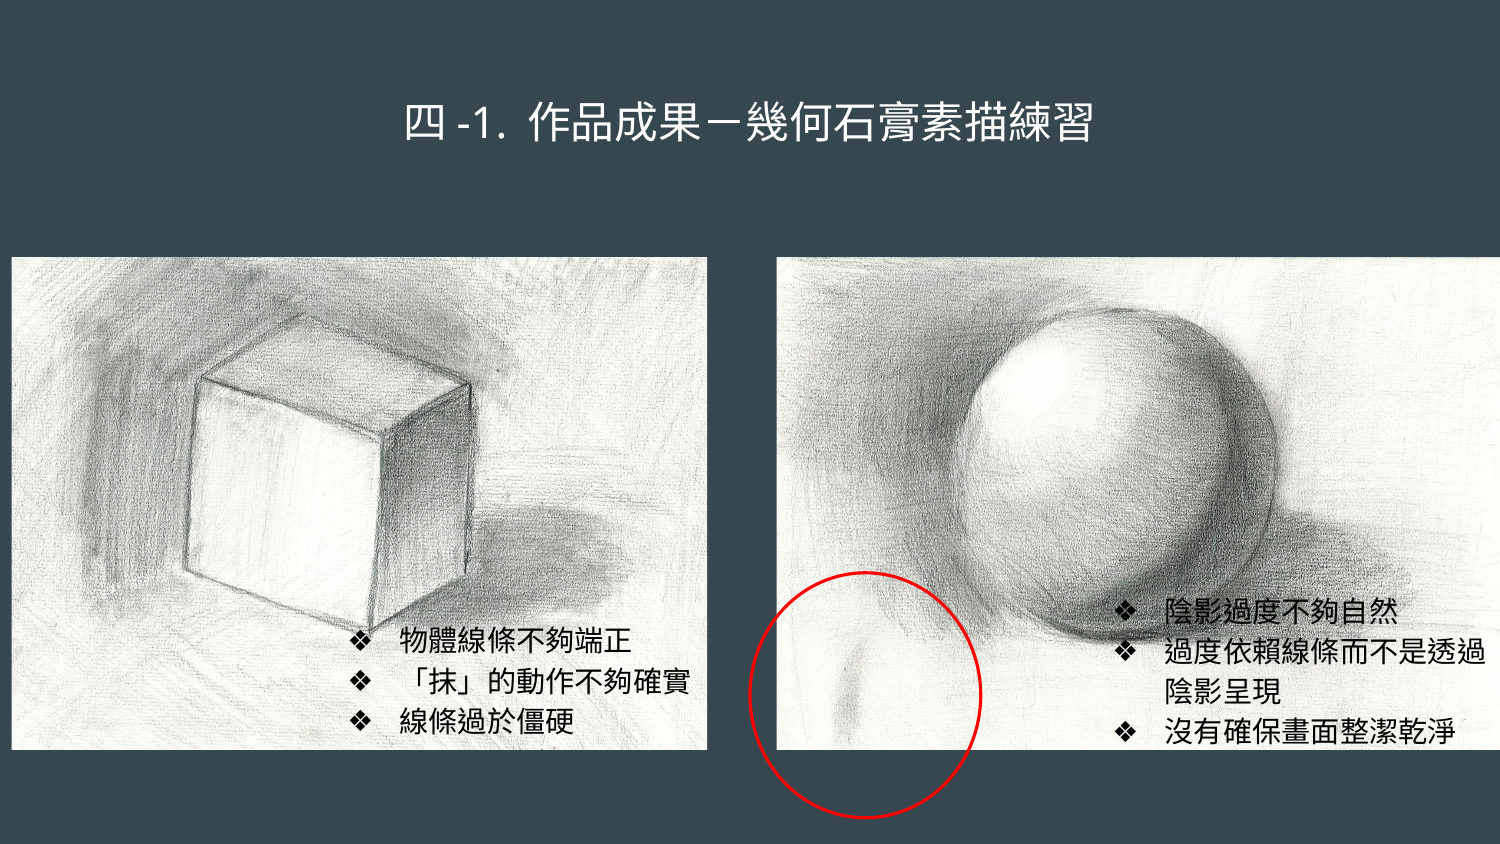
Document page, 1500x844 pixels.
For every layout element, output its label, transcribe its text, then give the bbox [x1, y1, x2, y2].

text_box 物體線條不夠端正 「抹」的動作不夠確實 線條過於僵硬 [309, 602, 708, 754]
picture [11, 257, 708, 750]
picture [776, 257, 1500, 750]
title 四-1. 作品成果－幾何石膏素描練習 [51, 72, 1449, 167]
picture [776, 575, 979, 750]
text_box 陰影過度不夠自然 過度依賴線條而不是透過陰影呈現 沒有確保畫面整潔乾淨 [1074, 572, 1500, 764]
